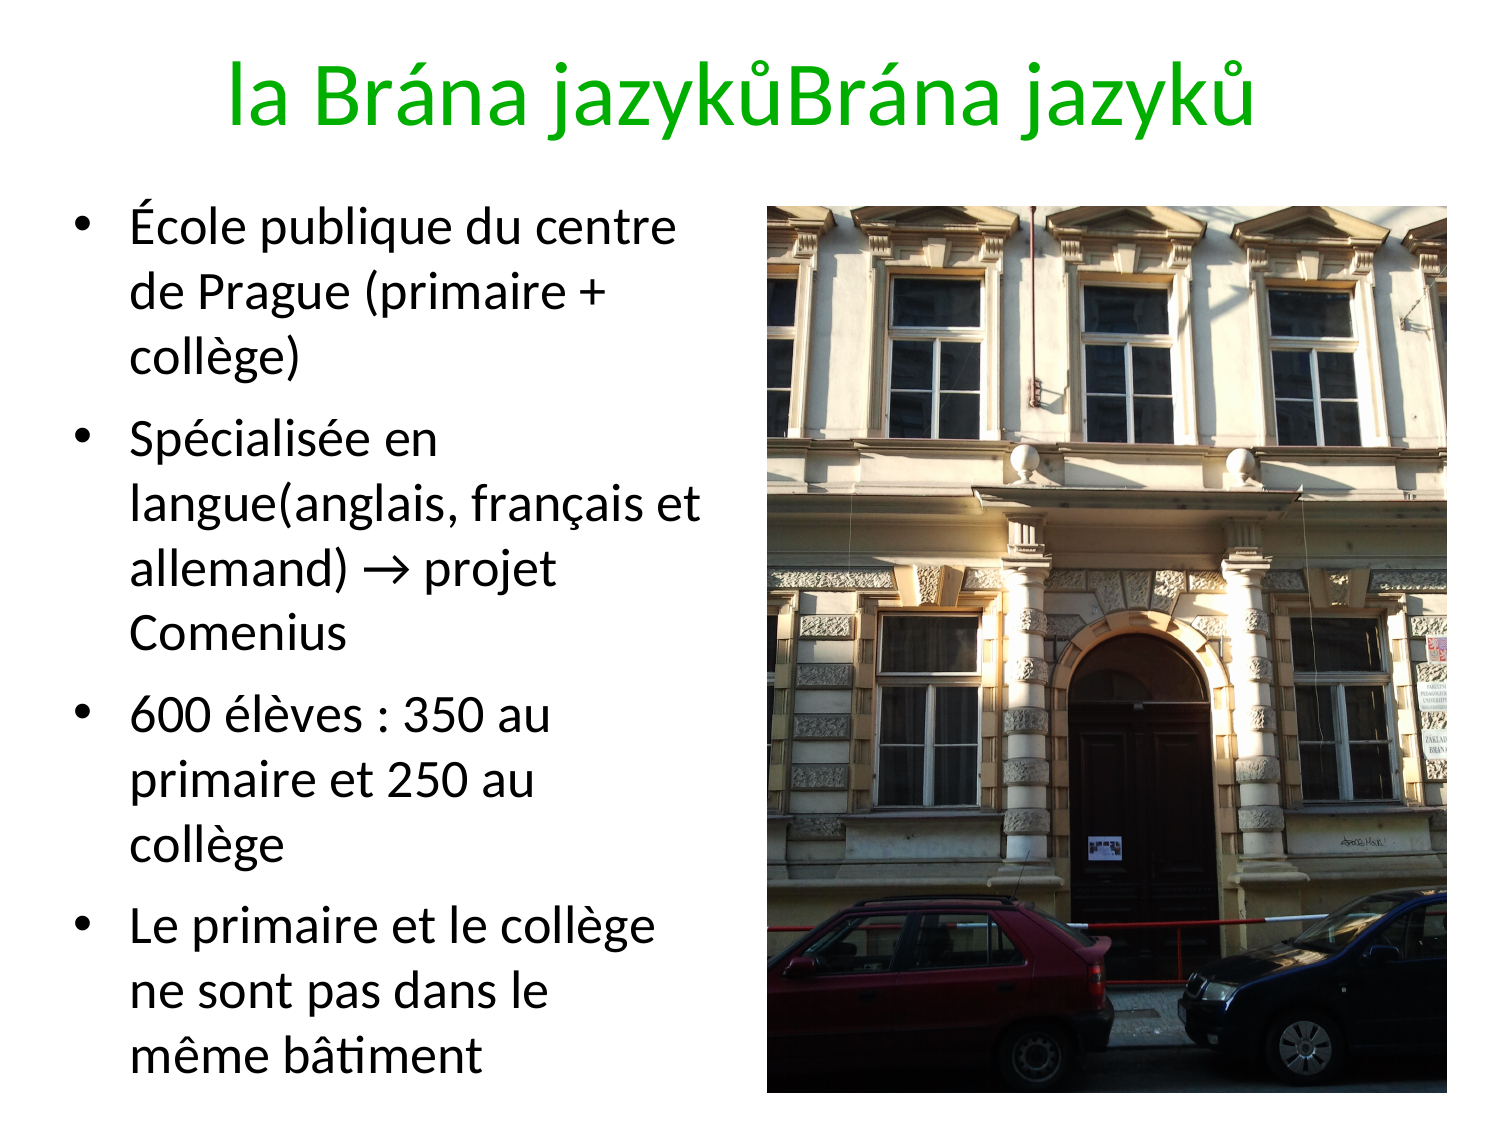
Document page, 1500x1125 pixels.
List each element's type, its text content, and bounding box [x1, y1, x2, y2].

list École publique du centre de Prague (primaire + collège) Spécialisée en langue(anglais, français et allemand) → projet Comenius 600 élèves : 350 au primaire et 250 au collège Le primaire et le collège ne sont pas dans le même bâtiment [59, 182, 718, 1093]
title la Brána jazykůBrána jazyků [67, 0, 1418, 178]
picture [767, 206, 1447, 1093]
